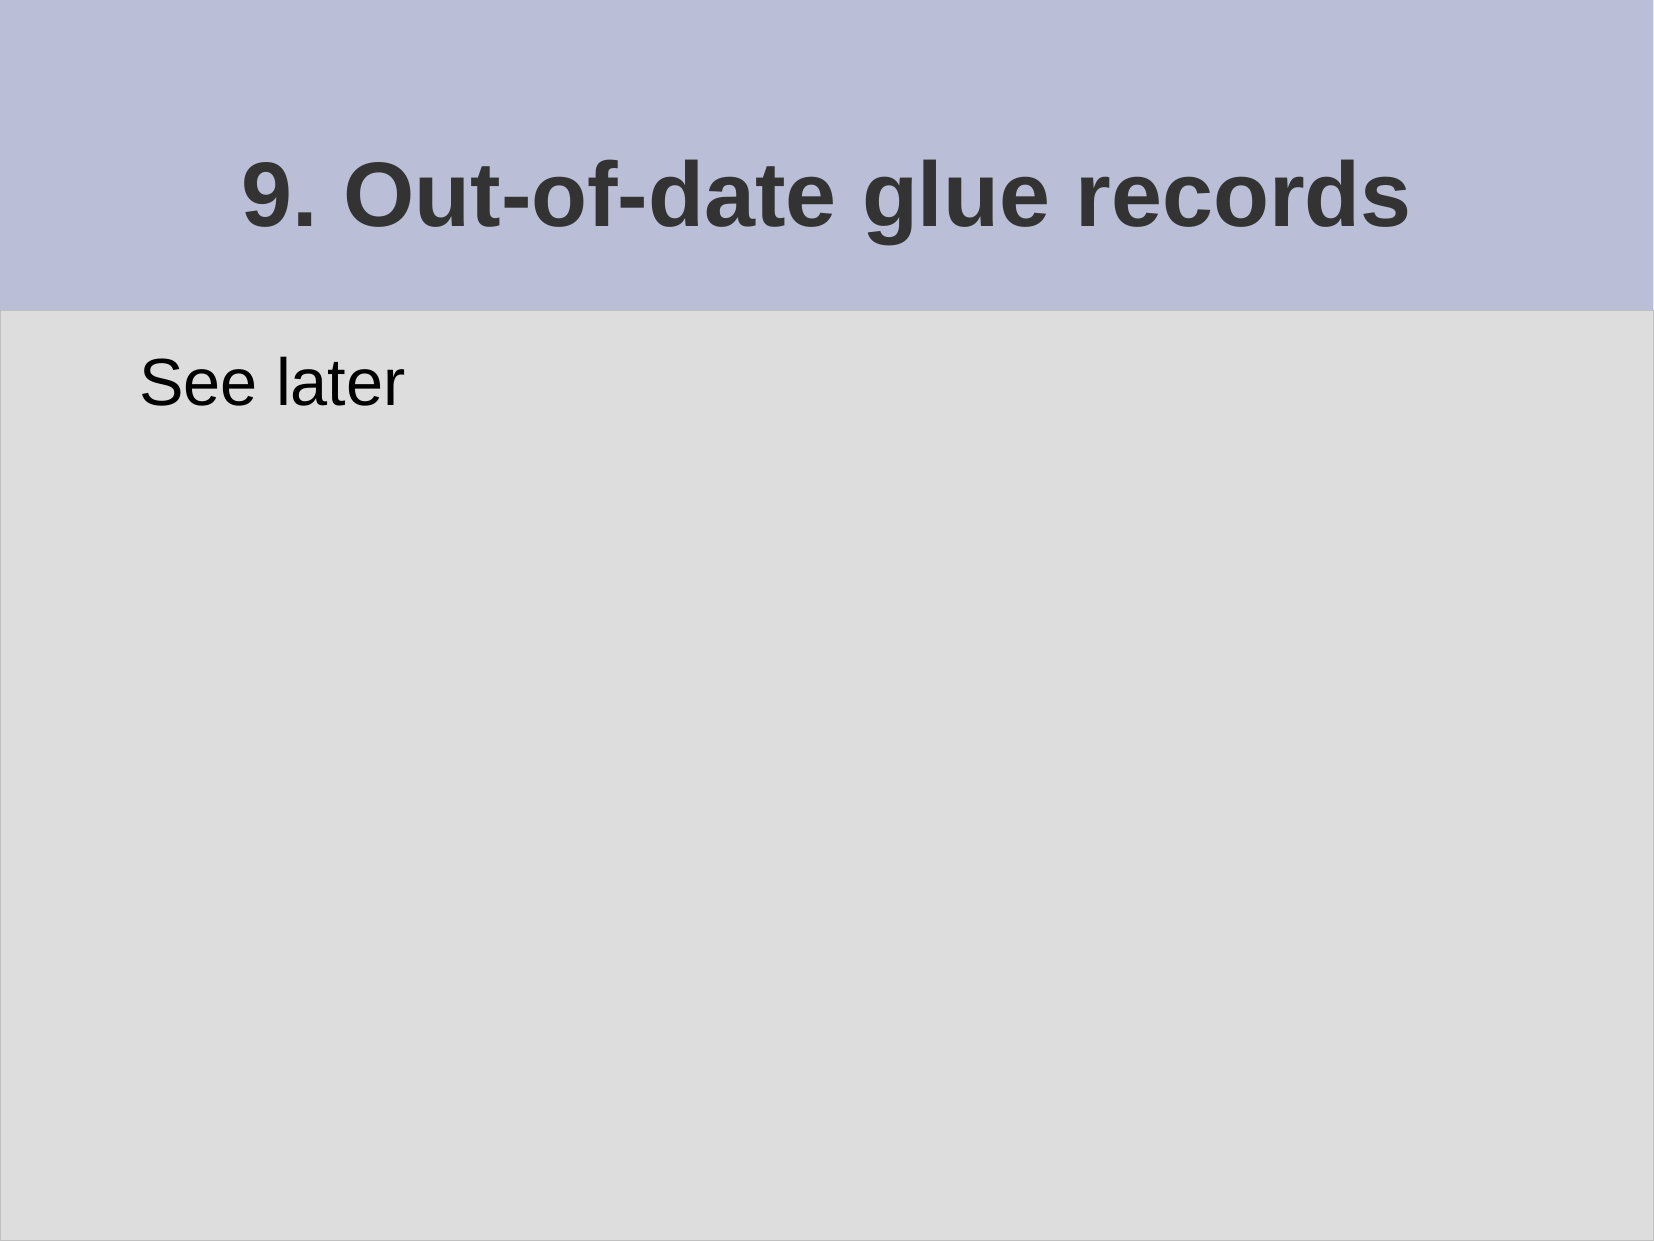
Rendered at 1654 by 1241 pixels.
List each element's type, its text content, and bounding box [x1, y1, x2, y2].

list See later [121, 344, 1534, 1127]
title 9. Out-of-date glue records [121, 91, 1534, 299]
